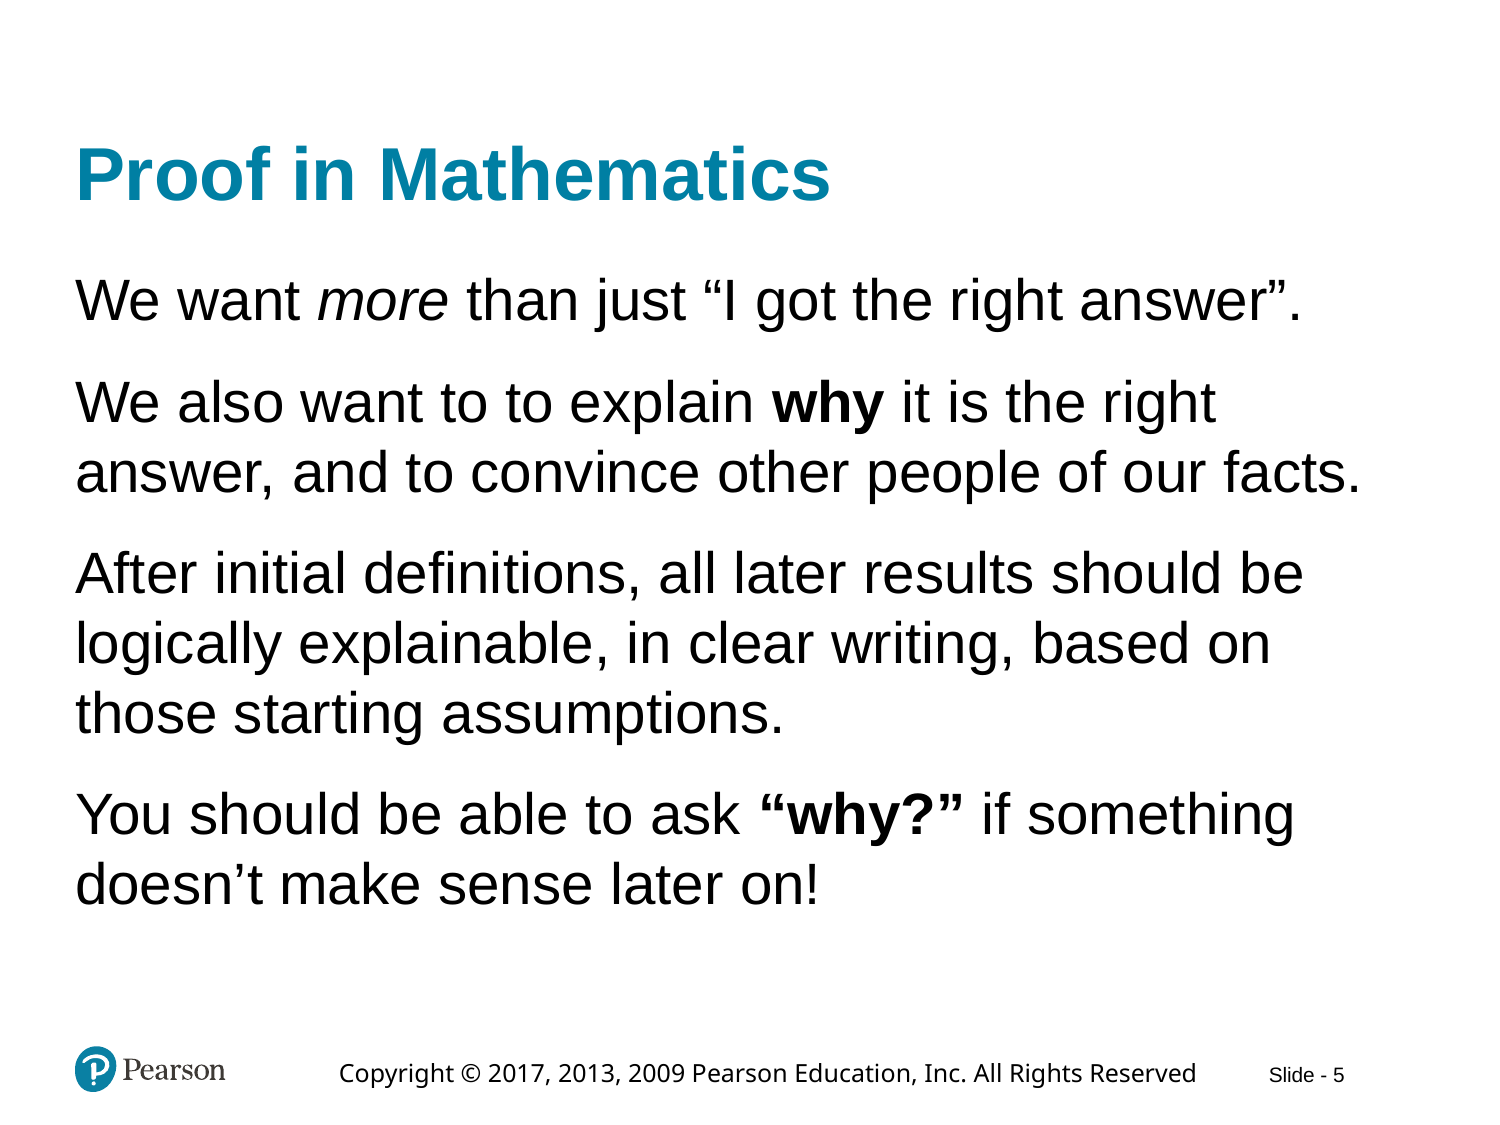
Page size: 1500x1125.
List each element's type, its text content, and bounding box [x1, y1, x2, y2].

list We want more than just “I got the right answer”. We also want to to explain why it is the right answer, and to convince other people of our facts. After initial definitions, all later results should be logically explainable, in clear writing, based on those starting assumptions. You should be able to ask “why?” if something doesn’t make sense later on! [75, 262, 1425, 1013]
title Proof in Mathematics [75, 35, 1425, 216]
